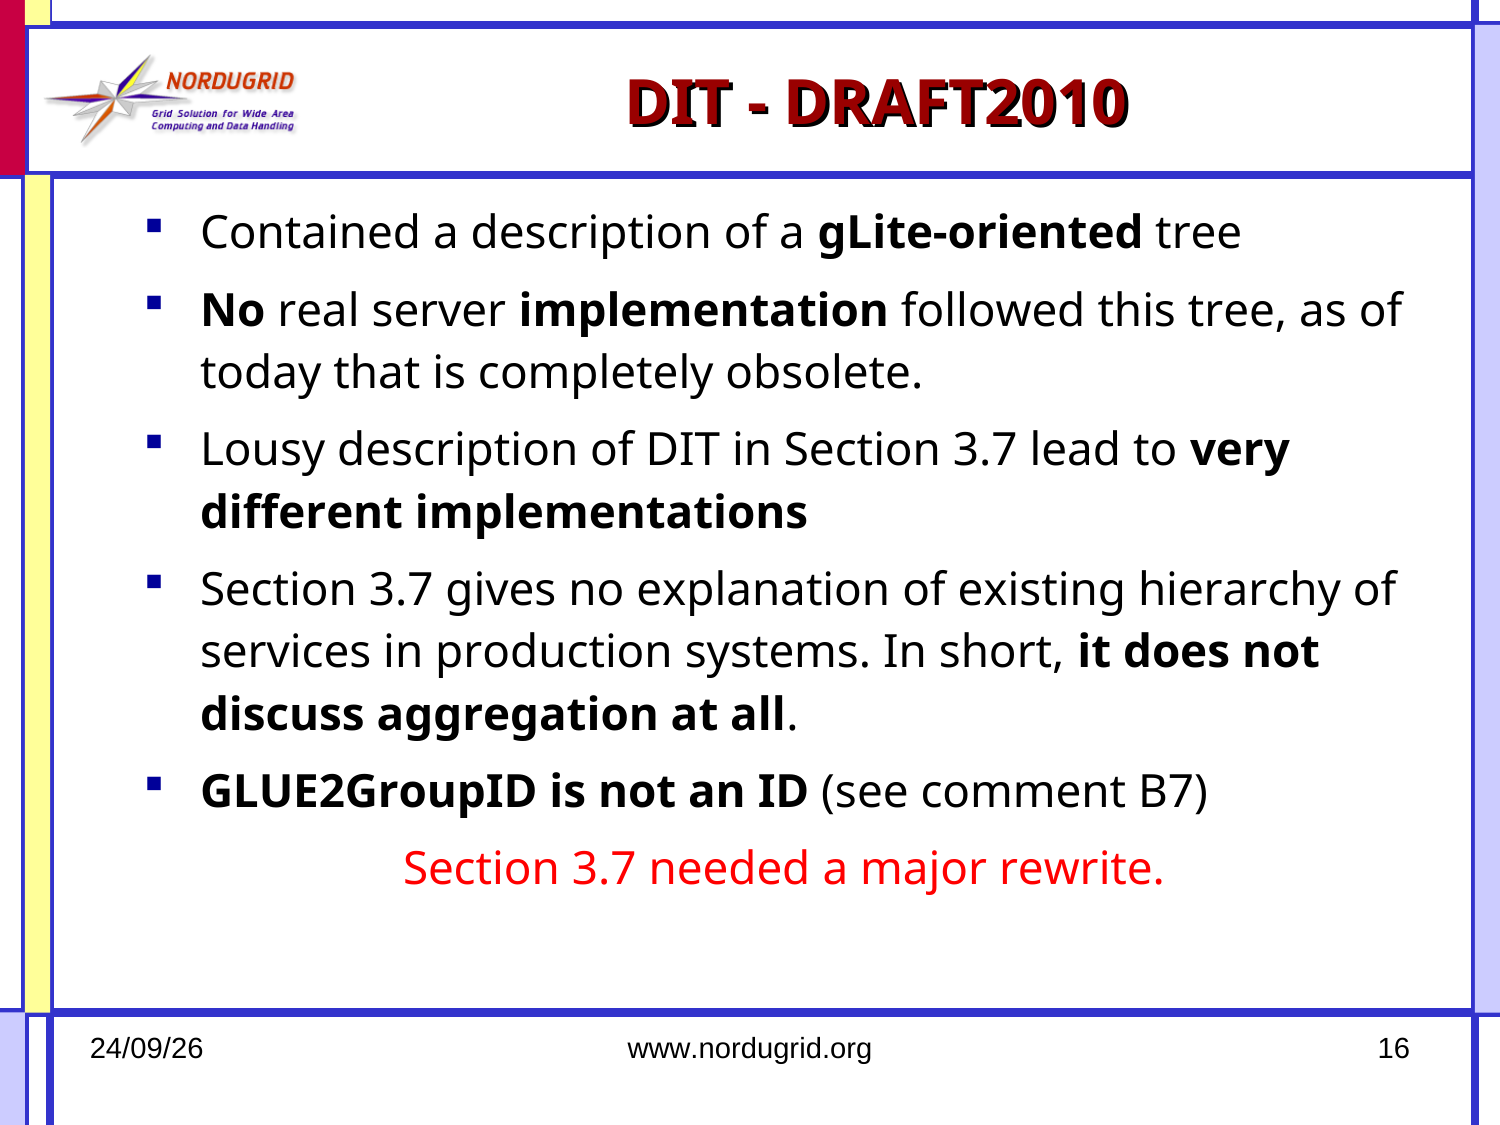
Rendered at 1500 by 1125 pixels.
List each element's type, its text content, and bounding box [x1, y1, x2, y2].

list Contained a description of a gLite-oriented tree No real server implementation followed this tree, as of today that is completely obsolete. Lousy description of DIT in Section 3.7 lead to very different implementations Section 3.7 gives no explanation of existing hierarchy of services in production systems. In short, it does not discuss aggregation at all. GLUE2GroupID is not an ID (see comment B7) Section 3.7 needed a major rewrite. [87, 200, 1426, 853]
picture [40, 49, 301, 148]
title DIT - DRAFT2010 [324, 17, 1428, 183]
